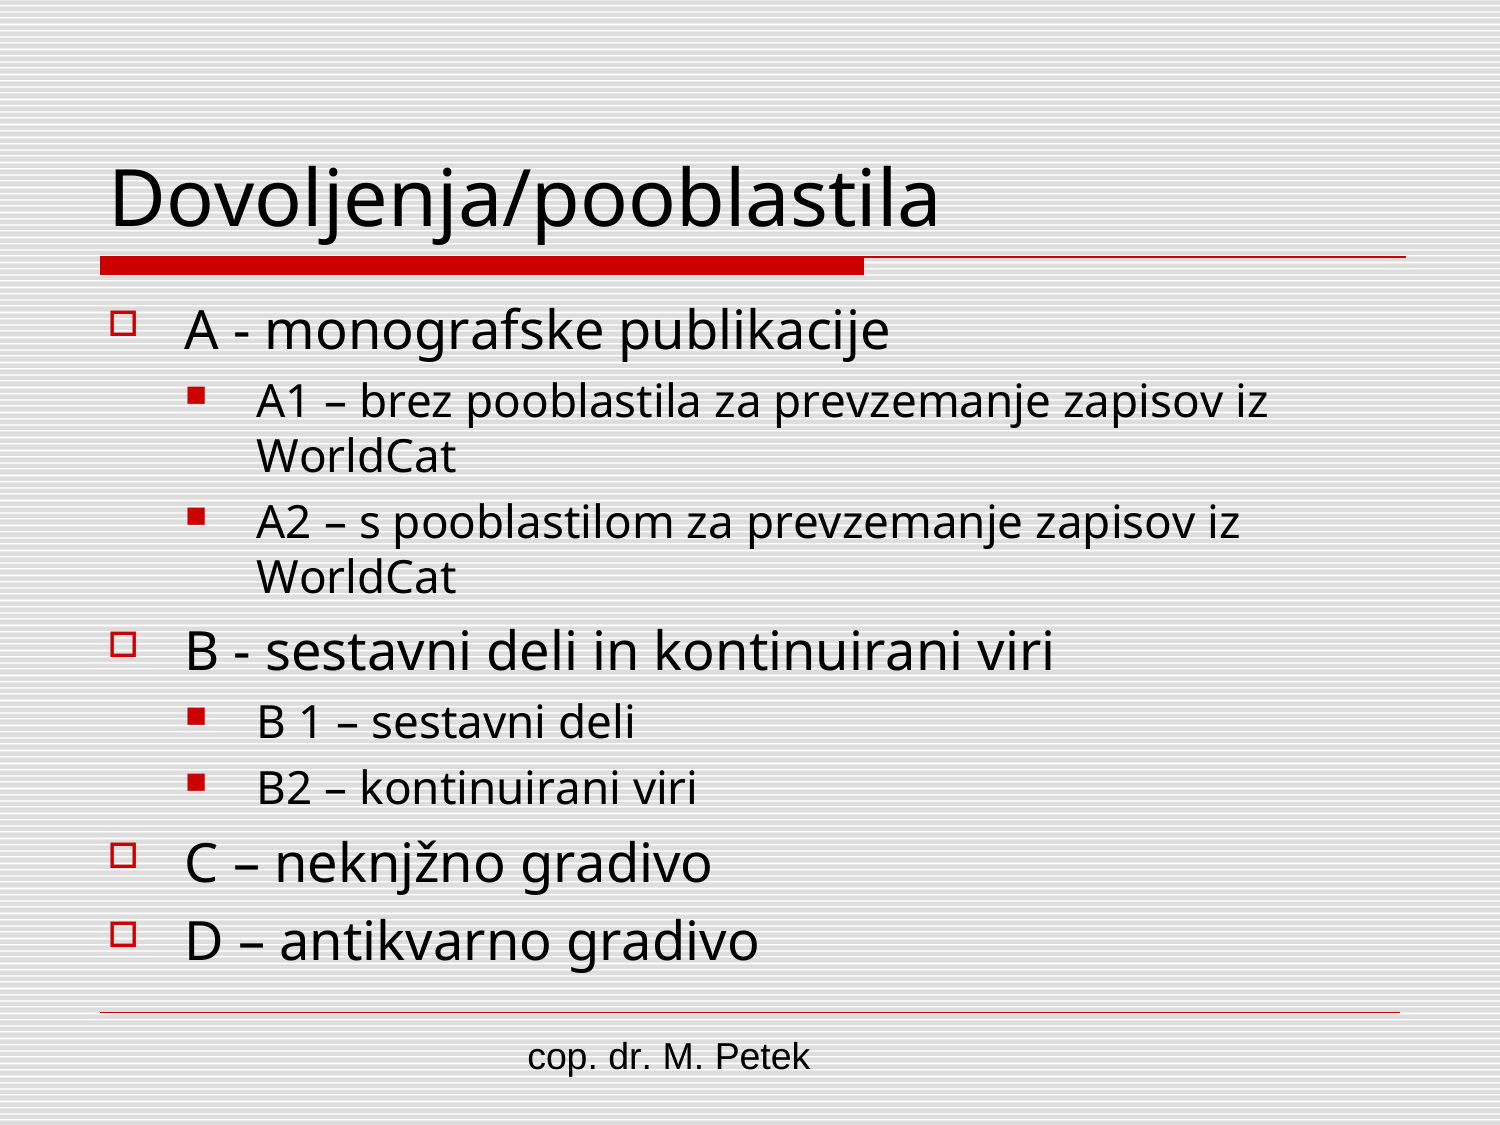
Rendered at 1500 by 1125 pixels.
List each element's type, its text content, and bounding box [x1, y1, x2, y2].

list A - monografske publikacije A1 – brez pooblastila za prevzemanje zapisov iz WorldCat A2 – s pooblastilom za prevzemanje zapisov iz WorldCat B - sestavni deli in kontinuirani viri B 1 – sestavni deli B2 – kontinuirani viri C – neknjžno gradivo D – antikvarno gradivo [92, 287, 1406, 988]
picture [0, 0, 1500, 1125]
title Dovoljenja/pooblastila [94, 49, 1407, 250]
